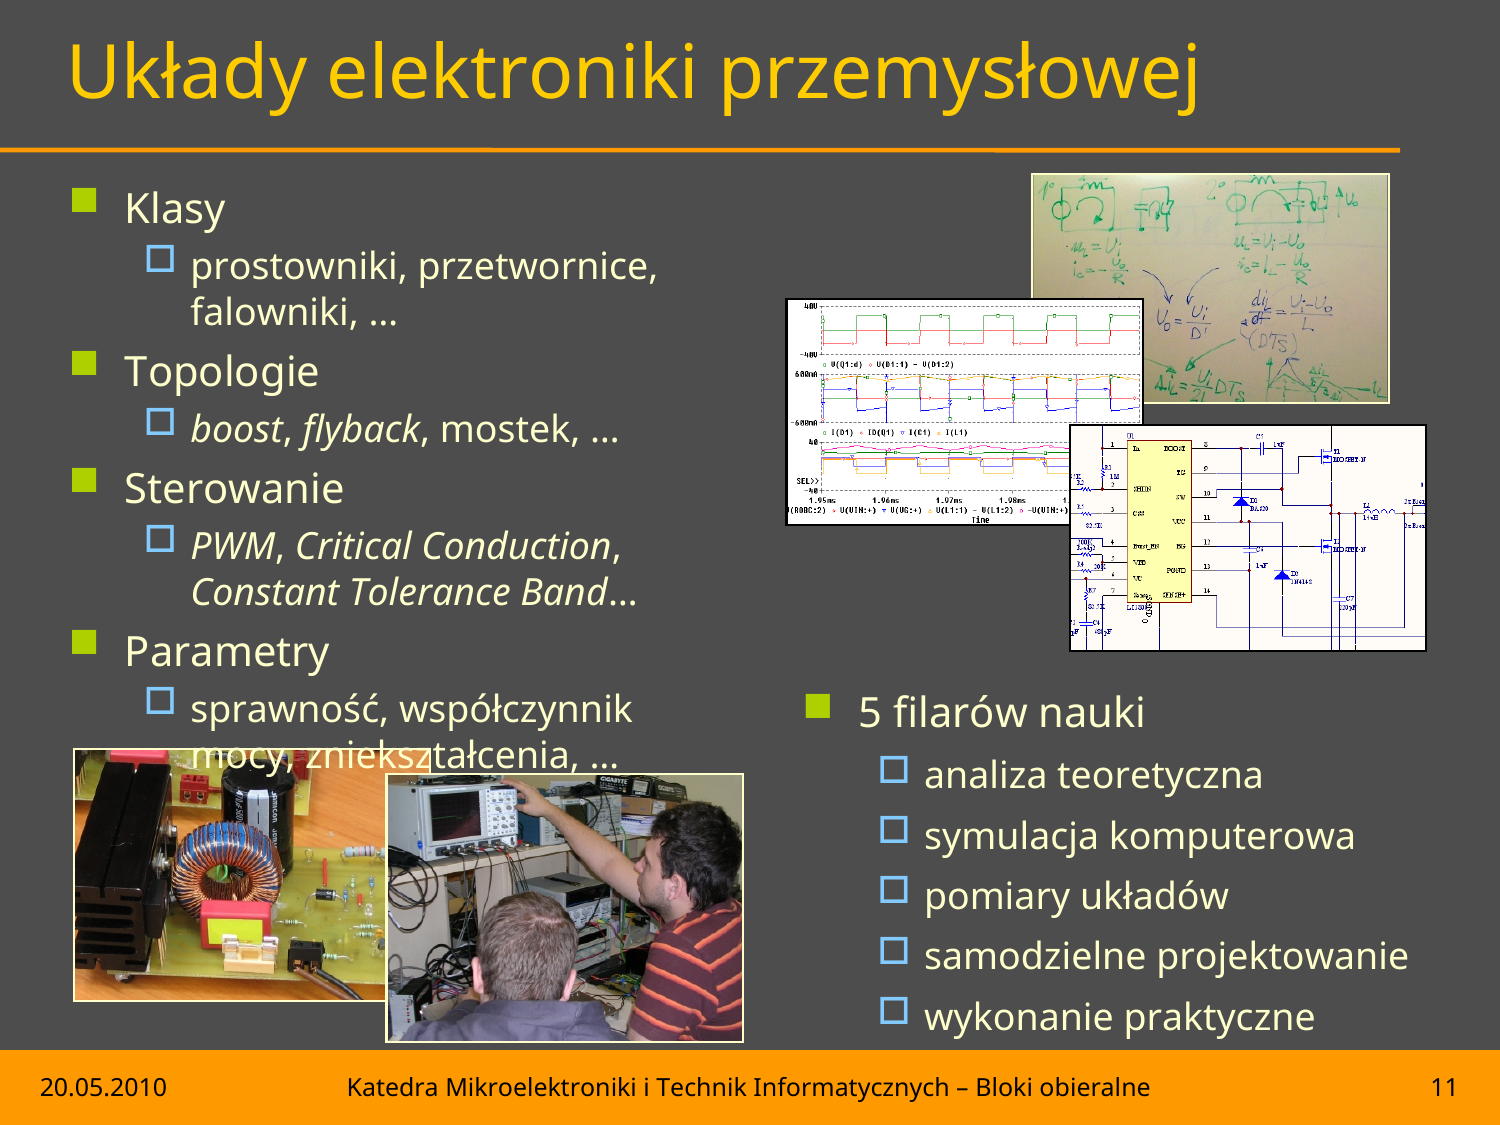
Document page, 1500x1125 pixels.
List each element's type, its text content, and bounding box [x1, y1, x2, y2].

picture [271, 750, 281, 764]
picture [787, 299, 1142, 525]
picture [382, 750, 389, 758]
picture [230, 750, 242, 766]
title Układy elektroniki przemysłowej [52, 12, 1469, 127]
picture [387, 774, 742, 1041]
list Klasy prostowniki, przetwornice, falowniki, … Topologie boost, flyback, mostek, … Sterowanie PWM, Critical Conduction, Constant Tolerance Band… Parametry sprawność, współczynnik mocy, zniekształcenia, … [53, 174, 715, 738]
picture [1070, 425, 1426, 651]
picture [75, 750, 430, 1000]
picture [1033, 174, 1388, 402]
picture [420, 751, 430, 765]
list 5 filarów nauki analiza teoretyczna symulacja komputerowa pomiary układów samodzielne projektowanie wykonanie praktyczne [787, 674, 1476, 1026]
picture [361, 750, 371, 756]
